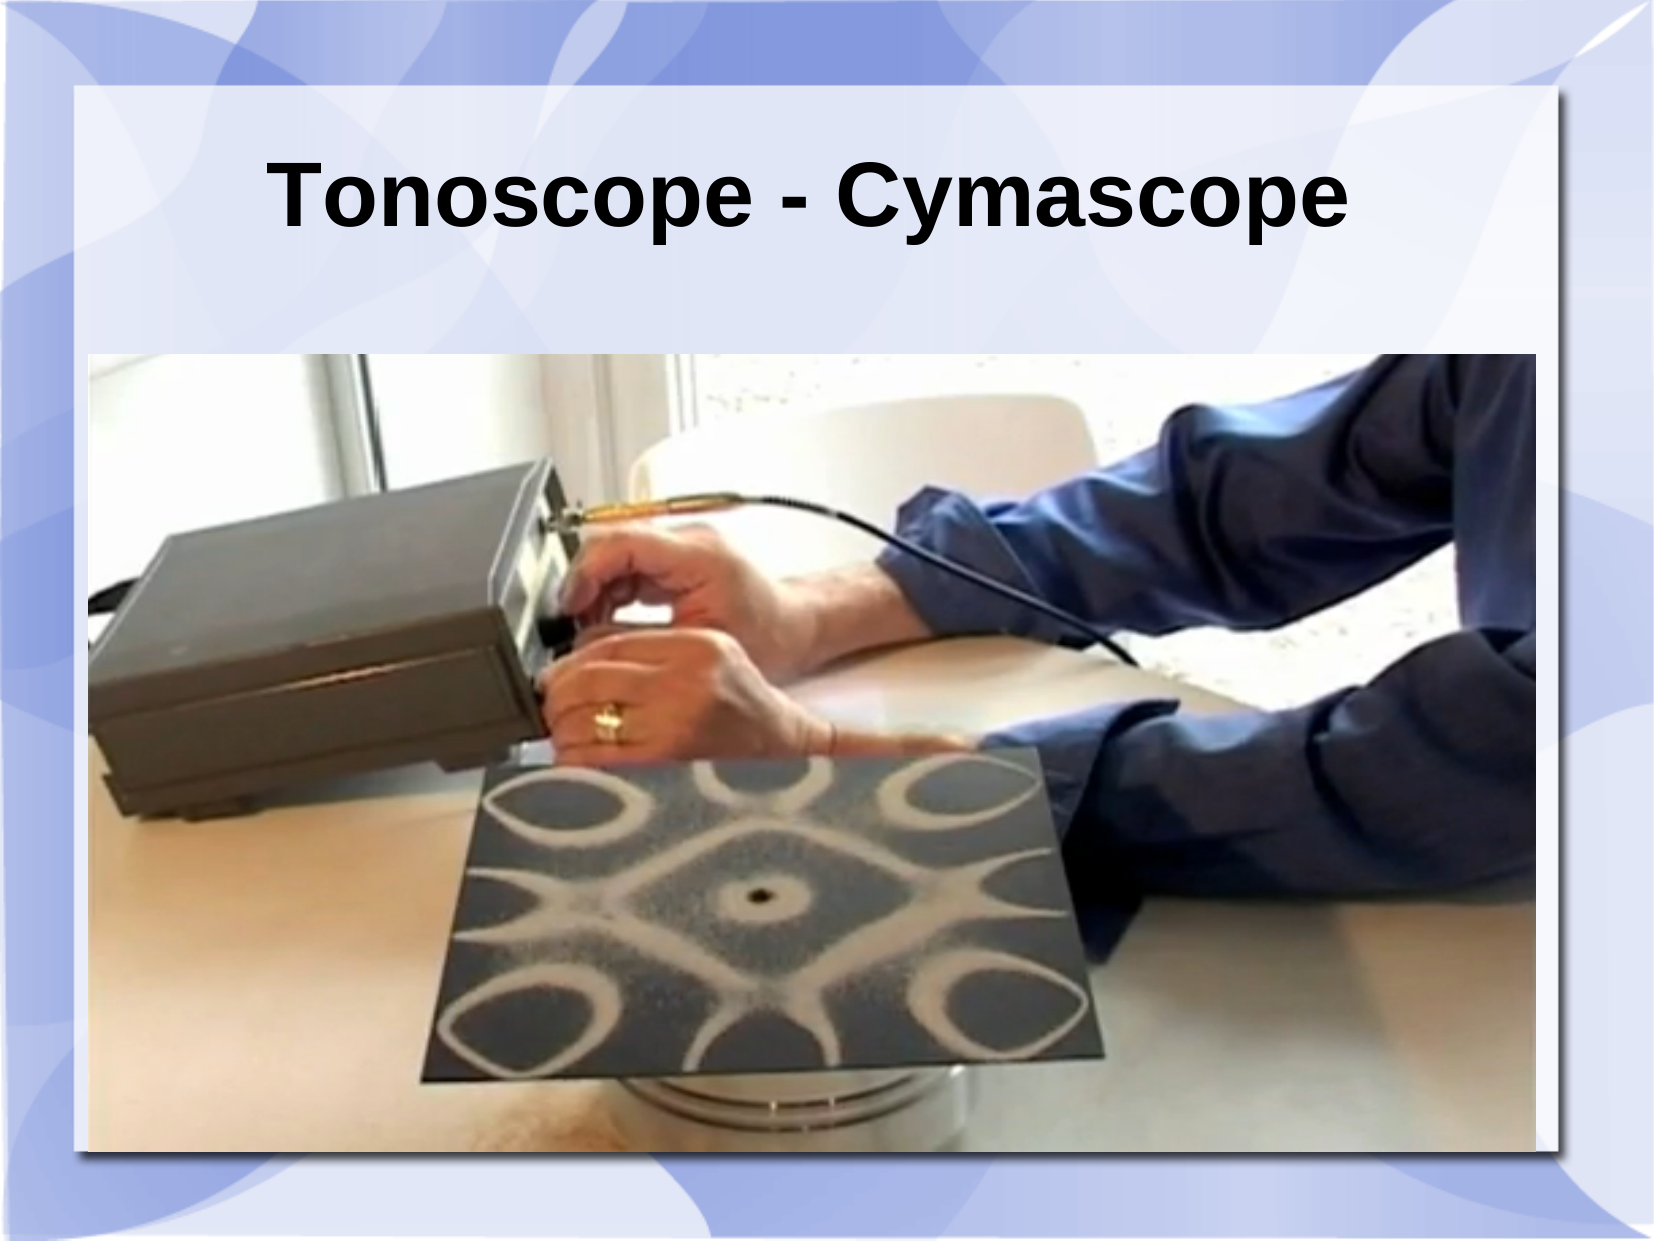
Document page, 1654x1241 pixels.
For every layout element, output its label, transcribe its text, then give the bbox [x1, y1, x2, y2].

picture [0, 0, 1654, 1241]
title Tonoscope - Cymascope [82, 90, 1536, 298]
